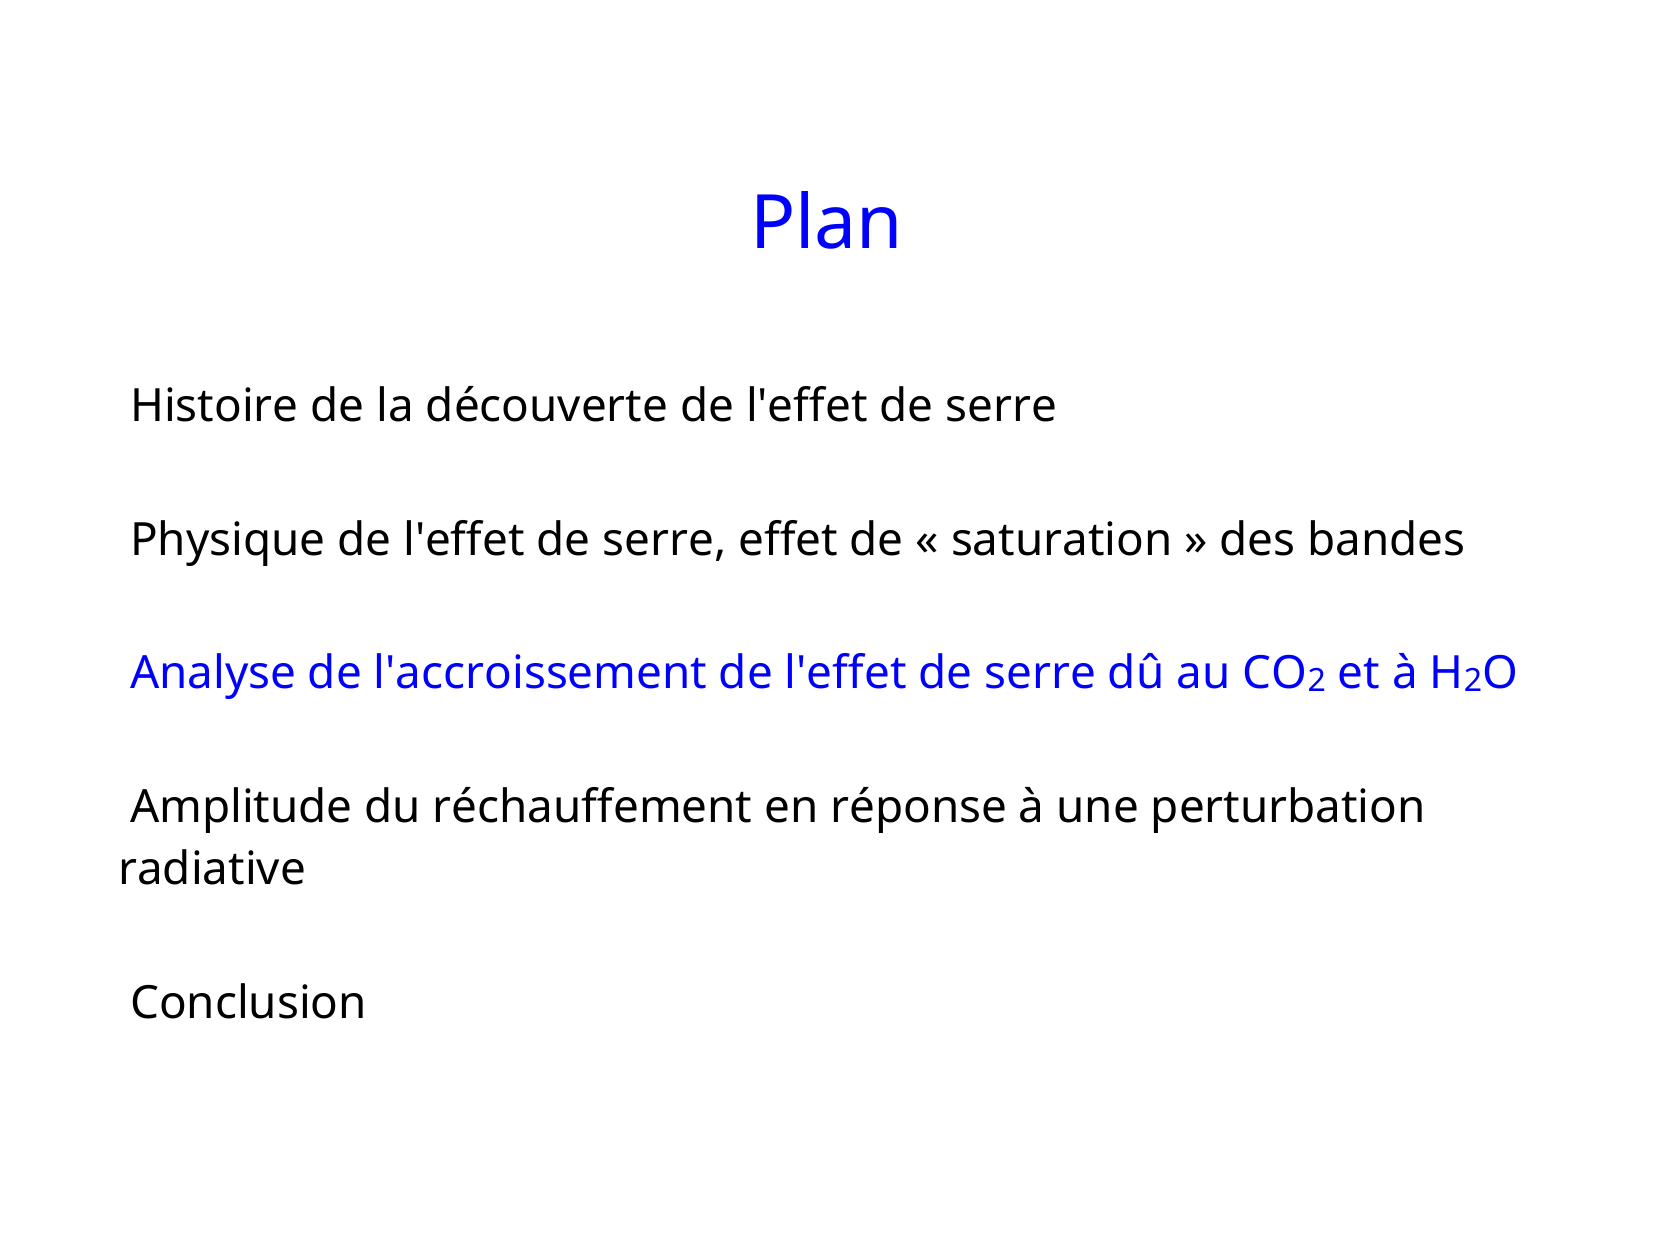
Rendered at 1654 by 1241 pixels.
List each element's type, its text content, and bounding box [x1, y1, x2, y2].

title Plan [82, 127, 1571, 312]
text_box Histoire de la découverte de l'effet de serre Physique de l'effet de serre, effet de « saturation » des bandes Analyse de l'accroissement de l'effet de serre dû au CO2 et à H2O Amplitude du réchauffement en réponse à une perturbation radiative Conclusion [103, 365, 1543, 1059]
